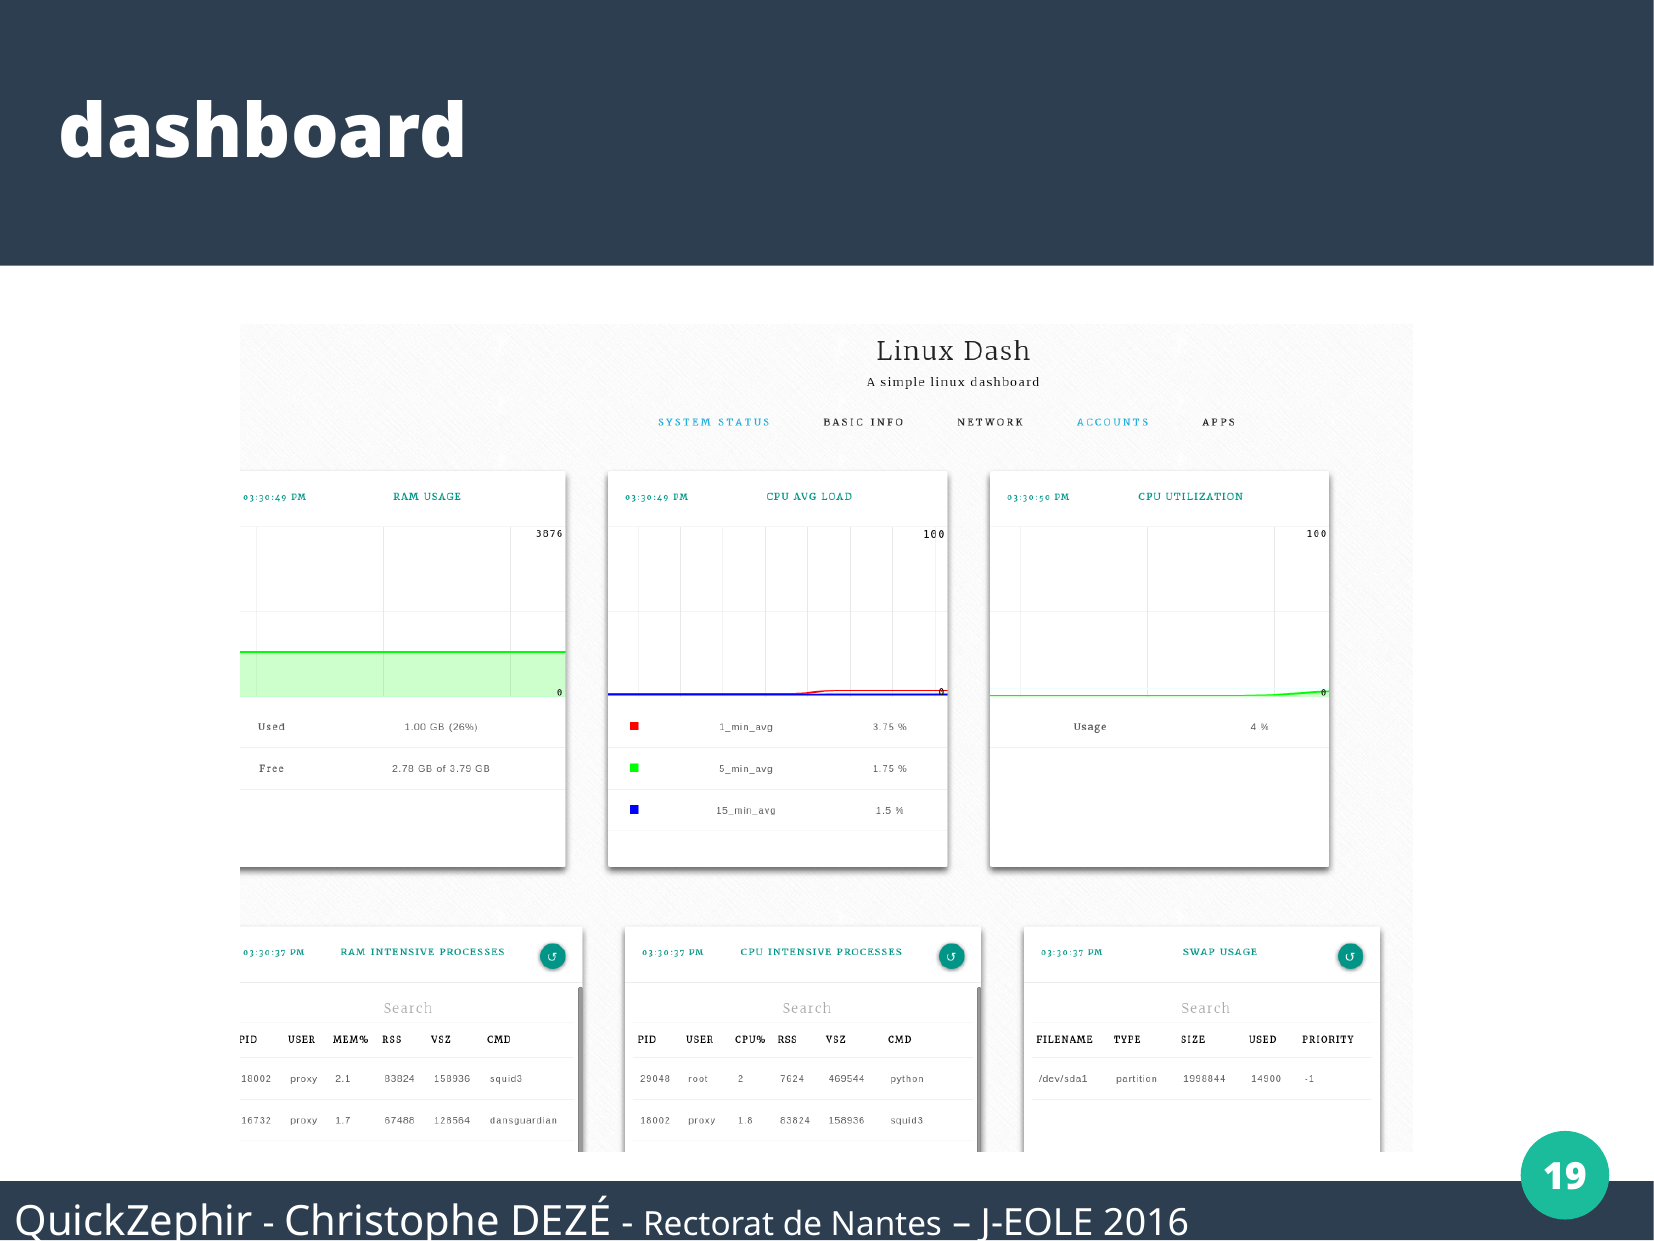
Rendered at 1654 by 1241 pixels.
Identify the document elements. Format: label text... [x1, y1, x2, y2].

title dashboard [59, 49, 1595, 207]
picture [240, 324, 1413, 1152]
